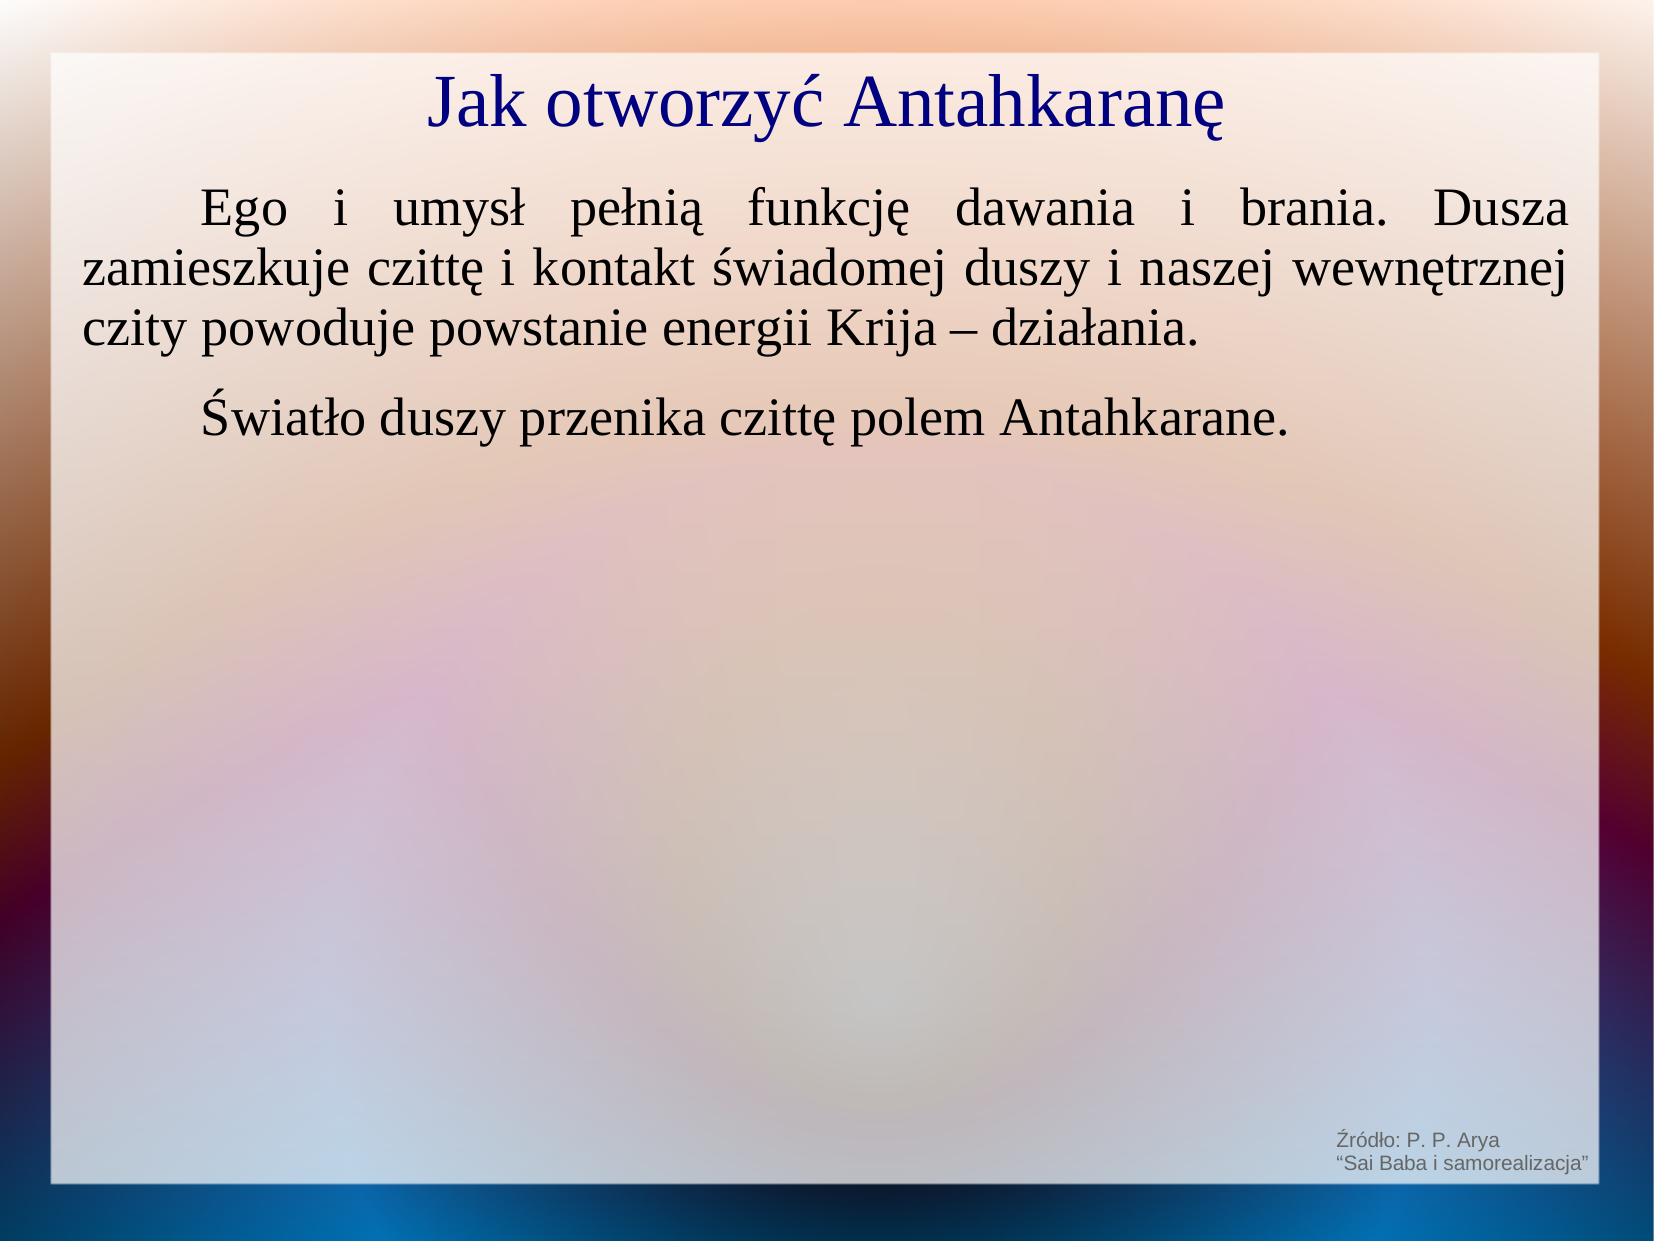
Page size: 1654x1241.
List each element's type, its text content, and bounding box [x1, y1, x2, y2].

text_box Źródło: P. P. Arya “Sai Baba i samorealizacja” [1330, 1122, 1595, 1182]
list Ego i umysł pełnią funkcję dawania i brania. Dusza zamieszkuje czittę i kontakt świadomej duszy i naszej wewnętrznej czity powoduje powstanie energii Krija – działania. Światło duszy przenika czittę polem Antahkarane. [82, 177, 1571, 1182]
picture [0, 0, 1654, 1241]
title Jak otworzyć Antahkaranę [82, 55, 1571, 148]
